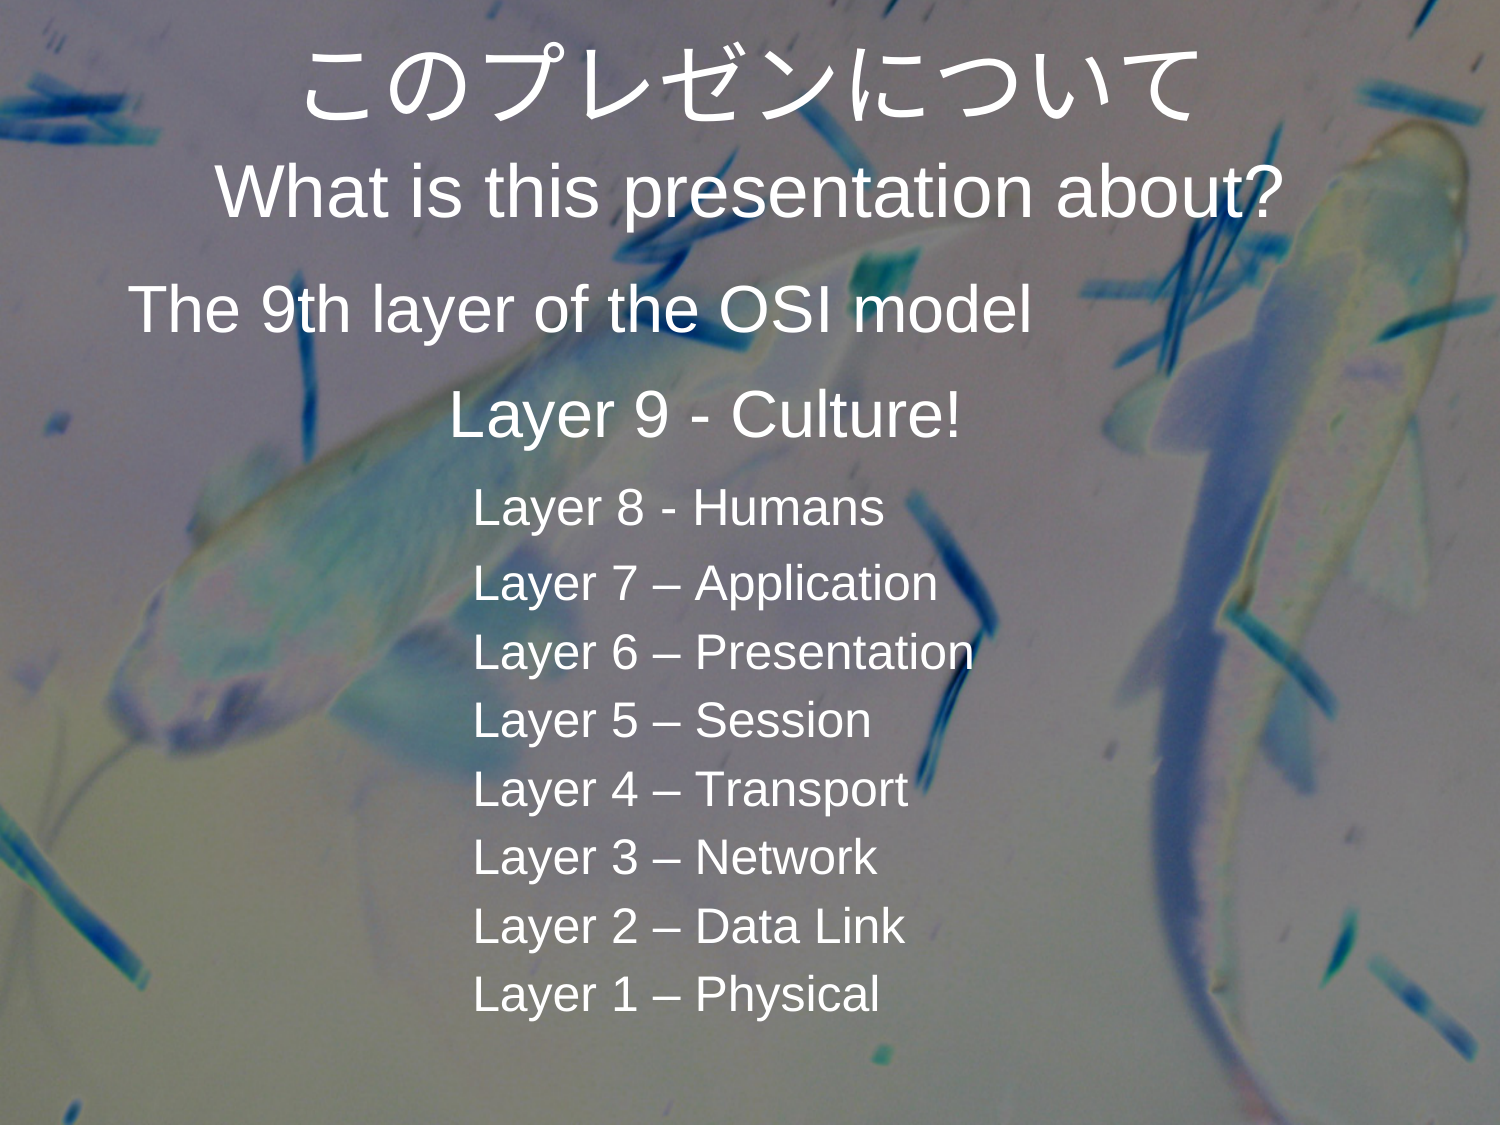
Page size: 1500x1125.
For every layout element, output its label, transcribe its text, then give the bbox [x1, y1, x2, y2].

title このプレゼンについて [112, 0, 1388, 176]
picture [0, 0, 1500, 1125]
title What is this presentation about? [112, 176, 1388, 269]
text_box Layer 9 - Culture! [434, 374, 1110, 462]
text_box Layer 8 - Humans [457, 474, 975, 563]
text_box Layer 7 – Application Layer 6 – Presentation Layer 5 – Session Layer 4 – Transport Layer 3 – Network Layer 2 – Data Link Layer 1 – Physical [457, 551, 1010, 1105]
list The 9th layer of the OSI model [112, 269, 1388, 370]
